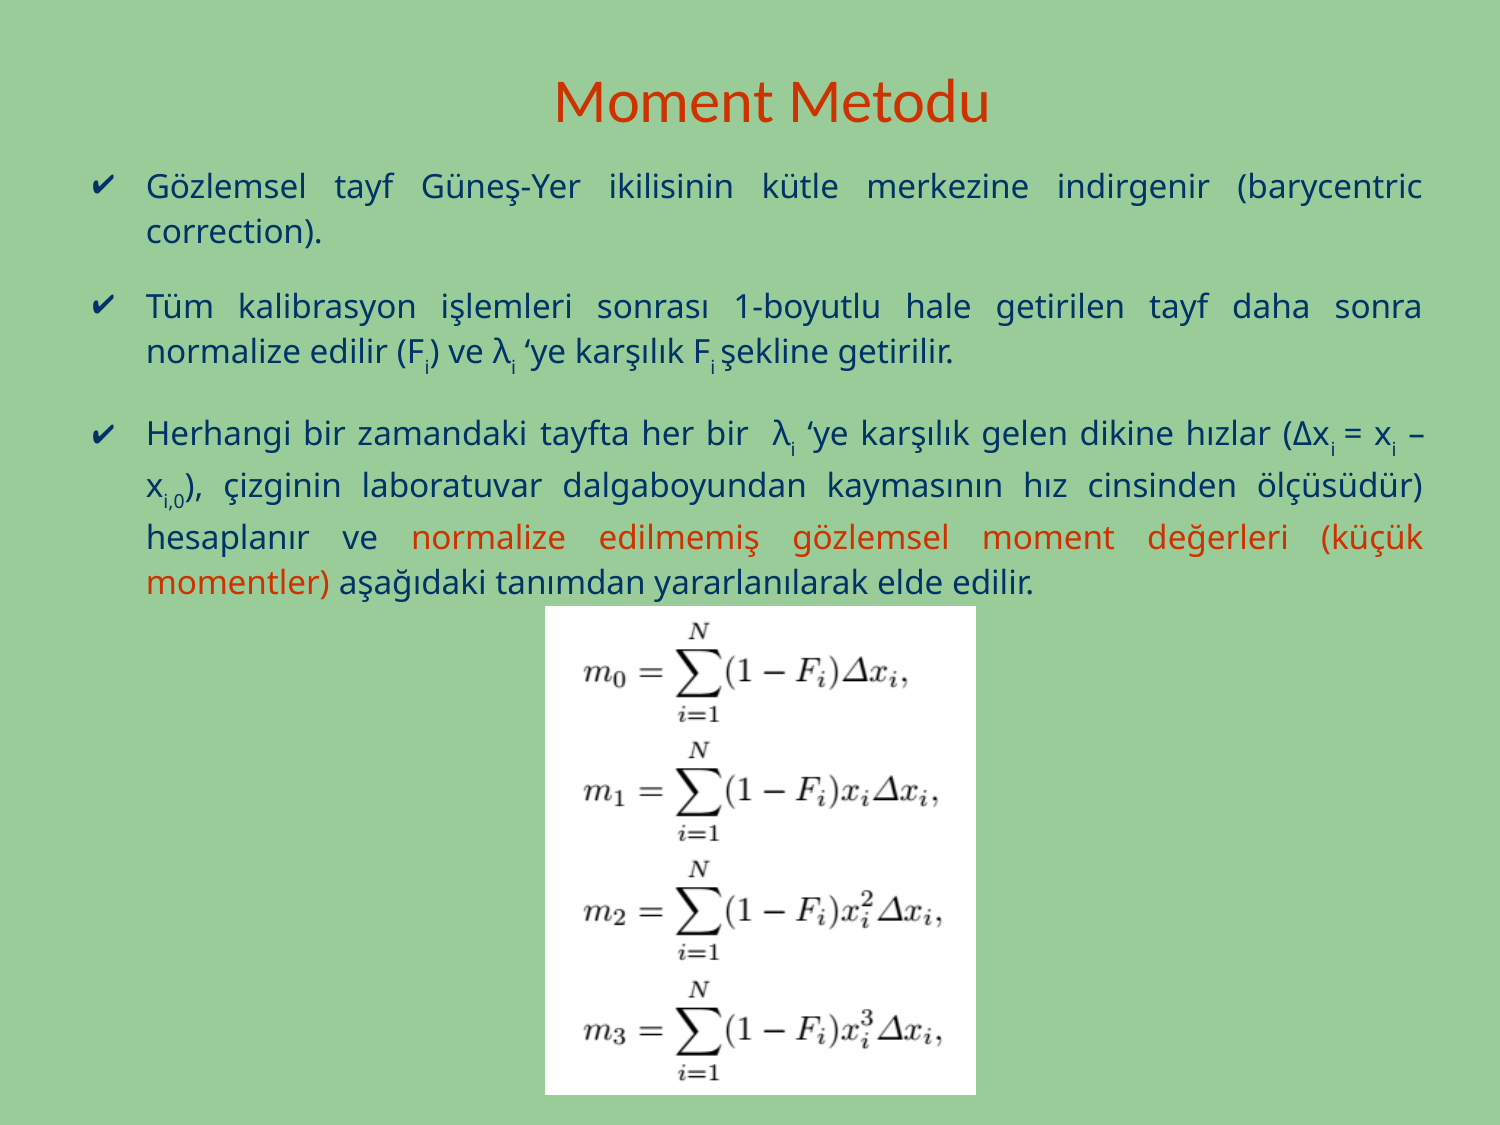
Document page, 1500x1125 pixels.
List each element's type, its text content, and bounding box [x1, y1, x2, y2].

picture [545, 606, 976, 1096]
list Gözlemsel tayf Güneş-Yer ikilisinin kütle merkezine indirgenir (barycentric correction). Tüm kalibrasyon işlemleri sonrası 1-boyutlu hale getirilen tayf daha sonra normalize edilir (Fi) ve λi ‘ye karşılık Fi şekline getirilir. Herhangi bir zamandaki tayfta her bir λi ‘ye karşılık gelen dikine hızlar (Δxi = xi – xi,0), çizginin laboratuvar dalgaboyundan kaymasının hız cinsinden ölçüsüdür) hesaplanır ve normalize edilmemiş gözlemsel moment değerleri (küçük momentler) aşağıdaki tanımdan yararlanılarak elde edilir. [75, 162, 1426, 575]
title Moment Metodu [135, 23, 1410, 162]
